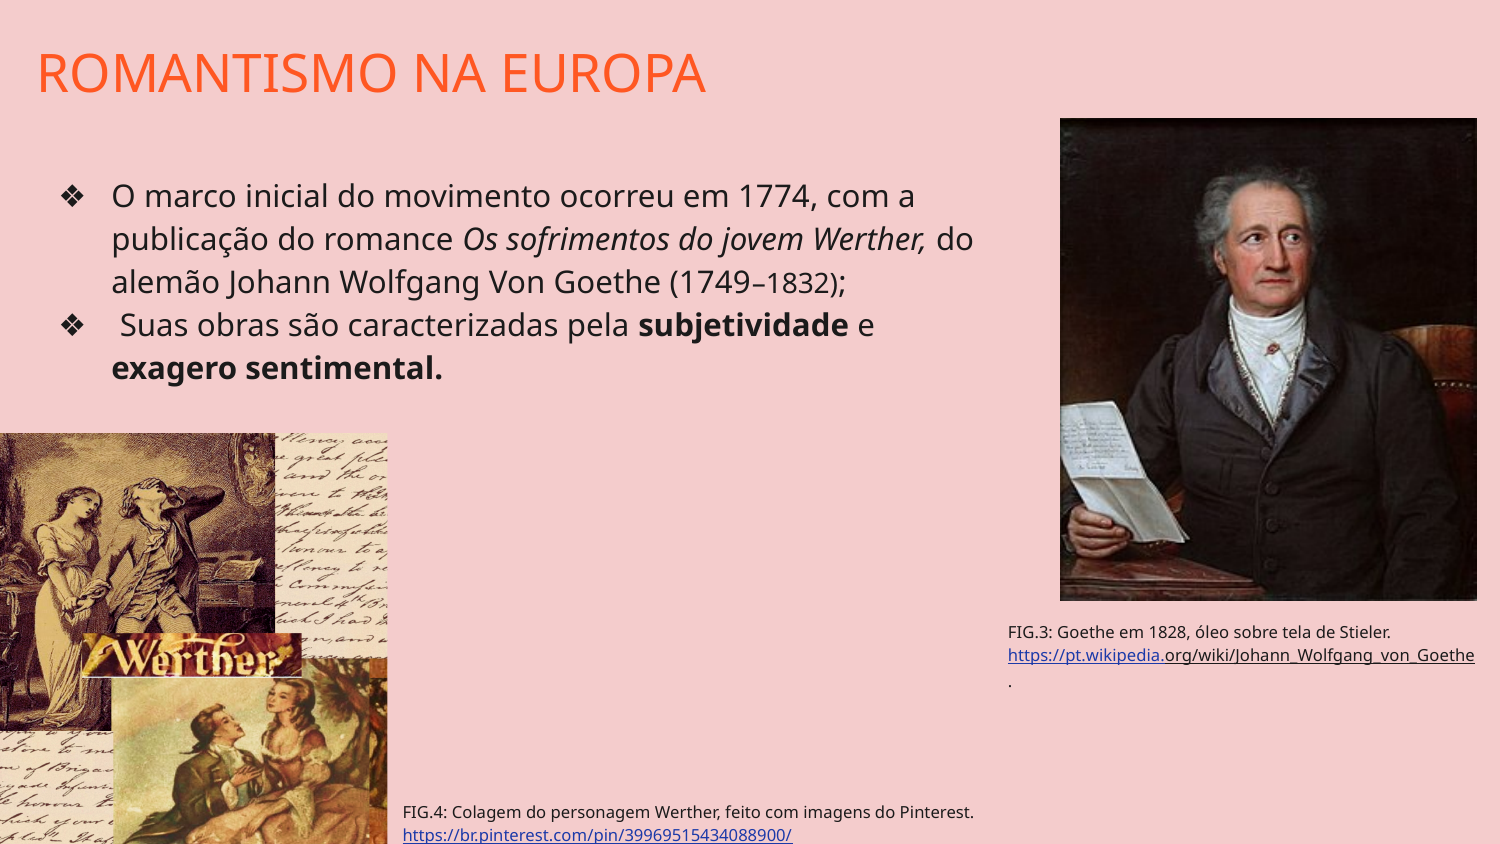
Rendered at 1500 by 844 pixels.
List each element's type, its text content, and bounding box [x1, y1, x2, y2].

list O marco inicial do movimento ocorreu em 1774, com a publicação do romance Os sofrimentos do jovem Werther, do alemão Johann Wolfgang Von Goethe (1749–1832); Suas obras são caracterizadas pela subjetividade e exagero sentimental. [21, 155, 1014, 783]
title ROMANTISMO NA EUROPA [21, 24, 1420, 119]
picture [0, 433, 388, 844]
text_box FIG.3: Goethe em 1828, óleo sobre tela de Stieler. https://pt.wikipedia.org/wiki/Johann_Wolfgang_von_Goethe. [992, 603, 1491, 808]
text_box FIG.4: Colagem do personagem Werther, feito com imagens do Pinterest. https://br.pinterest.com/pin/39969515434088900/ [387, 783, 994, 844]
picture [1060, 118, 1477, 601]
